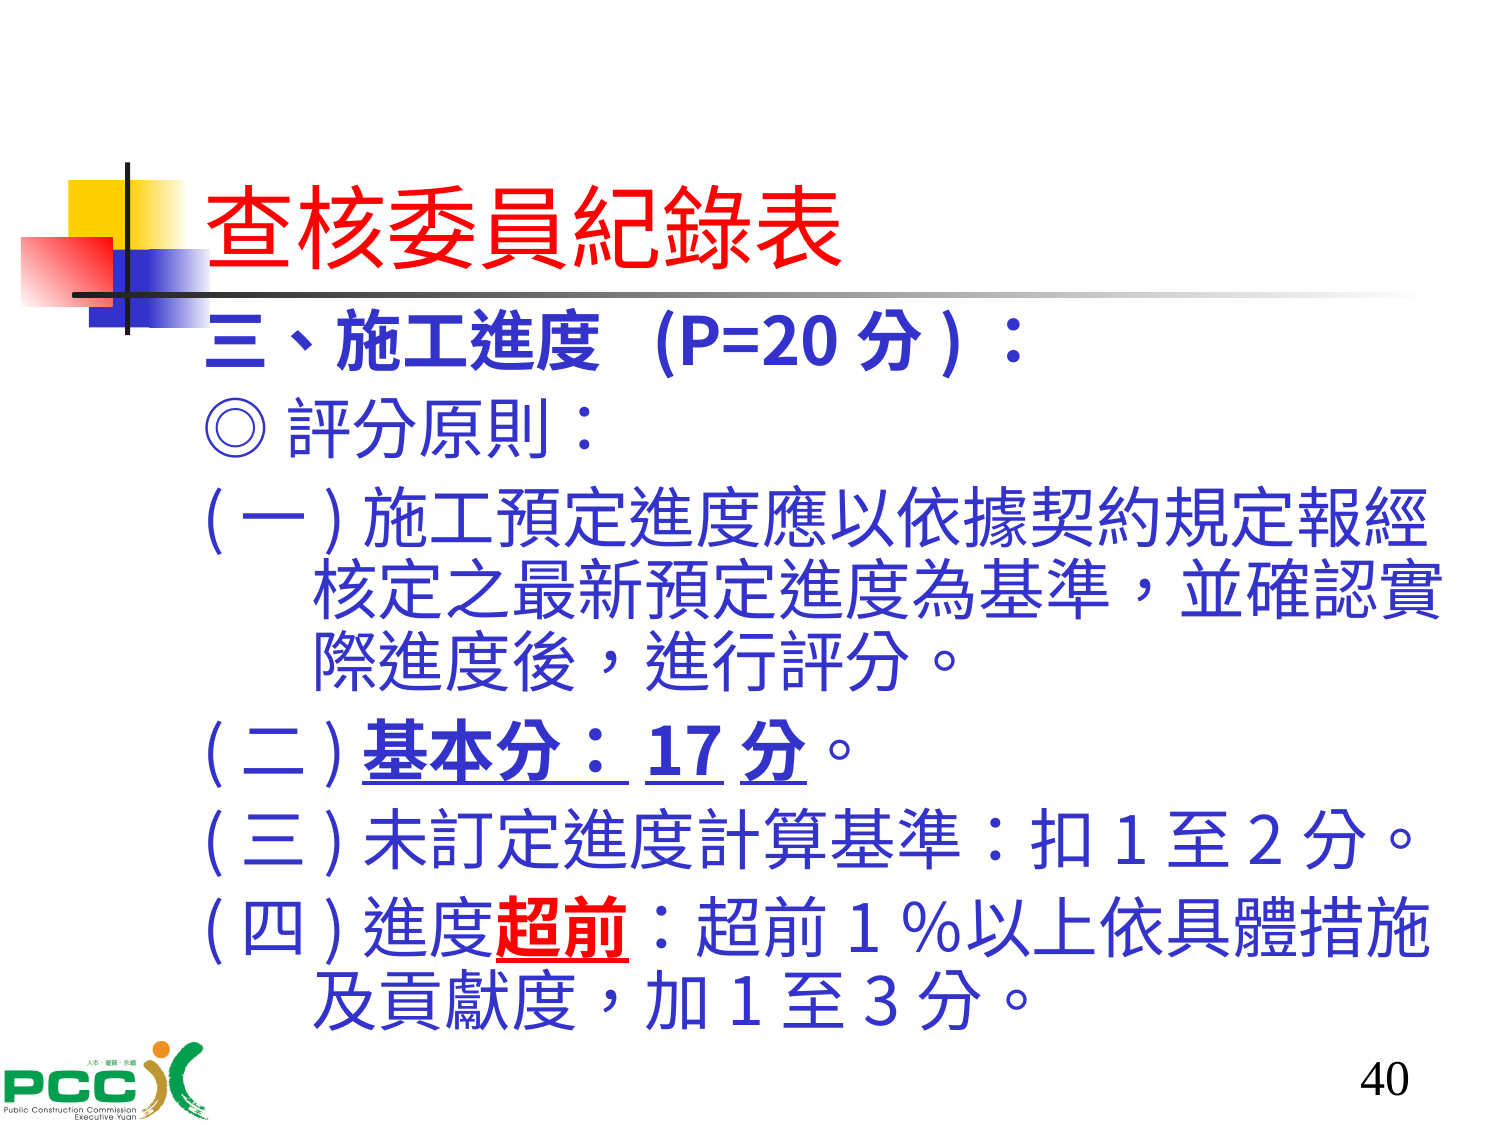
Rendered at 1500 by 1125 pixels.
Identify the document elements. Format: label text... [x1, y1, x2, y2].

list 三、施工進度 (P=20分)： ◎評分原則： (一)施工預定進度應以依據契約規定報經核定之最新預定進度為基準，並確認實際進度後，進行評分。 (二)基本分：17分。 (三)未訂定進度計算基準：扣1至2分。 (四)進度超前：超前1％以上依具體措施及貢獻度，加1至3分。 [187, 299, 1463, 1088]
title 查核委員紀錄表 [188, 101, 1500, 289]
picture [0, 1037, 226, 1125]
